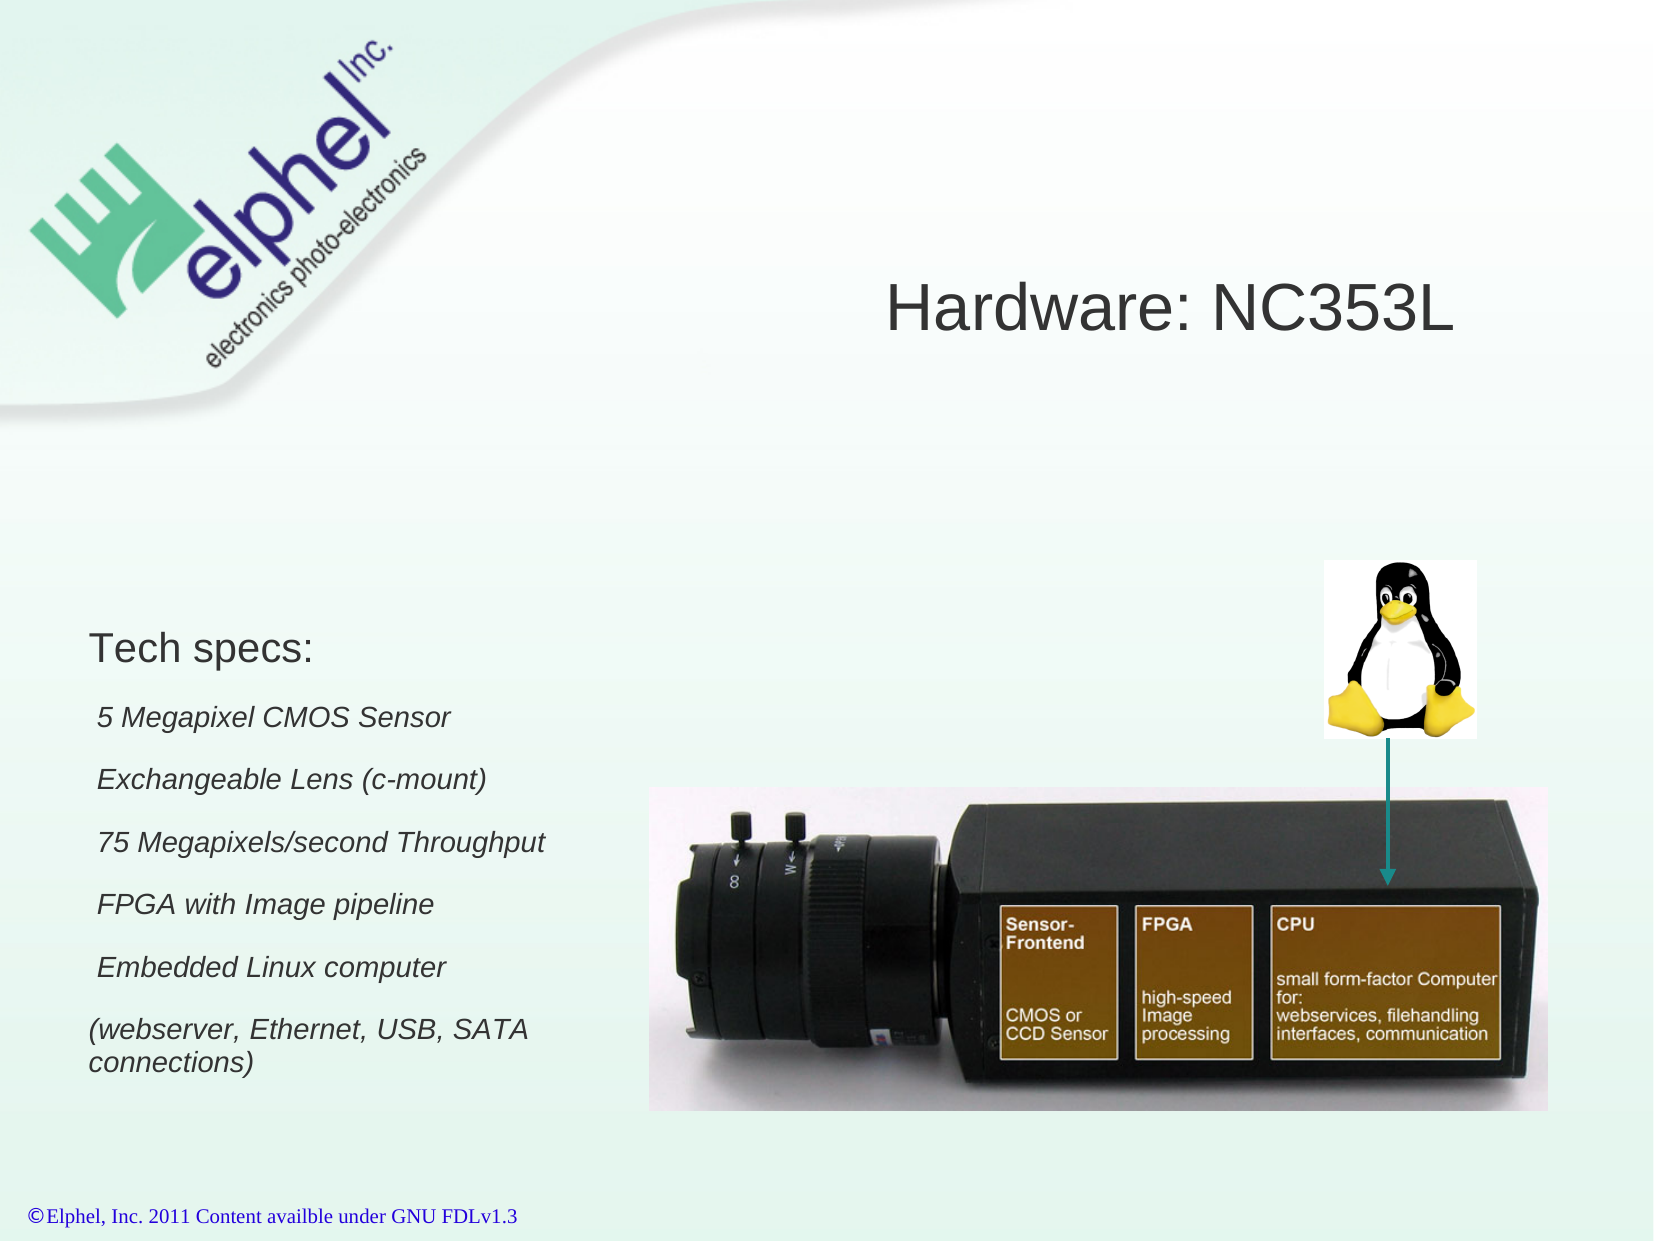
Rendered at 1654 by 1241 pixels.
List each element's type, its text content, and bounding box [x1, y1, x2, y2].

list Hardware: NC353L [885, 265, 1536, 414]
list Tech specs: 5 Megapixel CMOS Sensor Exchangeable Lens (c-mount) 75 Megapixels/second Throughput FPGA with Image pipeline Embedded Linux computer (webserver, Ethernet, USB, SATA connections) [88, 620, 680, 1167]
picture [0, 0, 1654, 1241]
